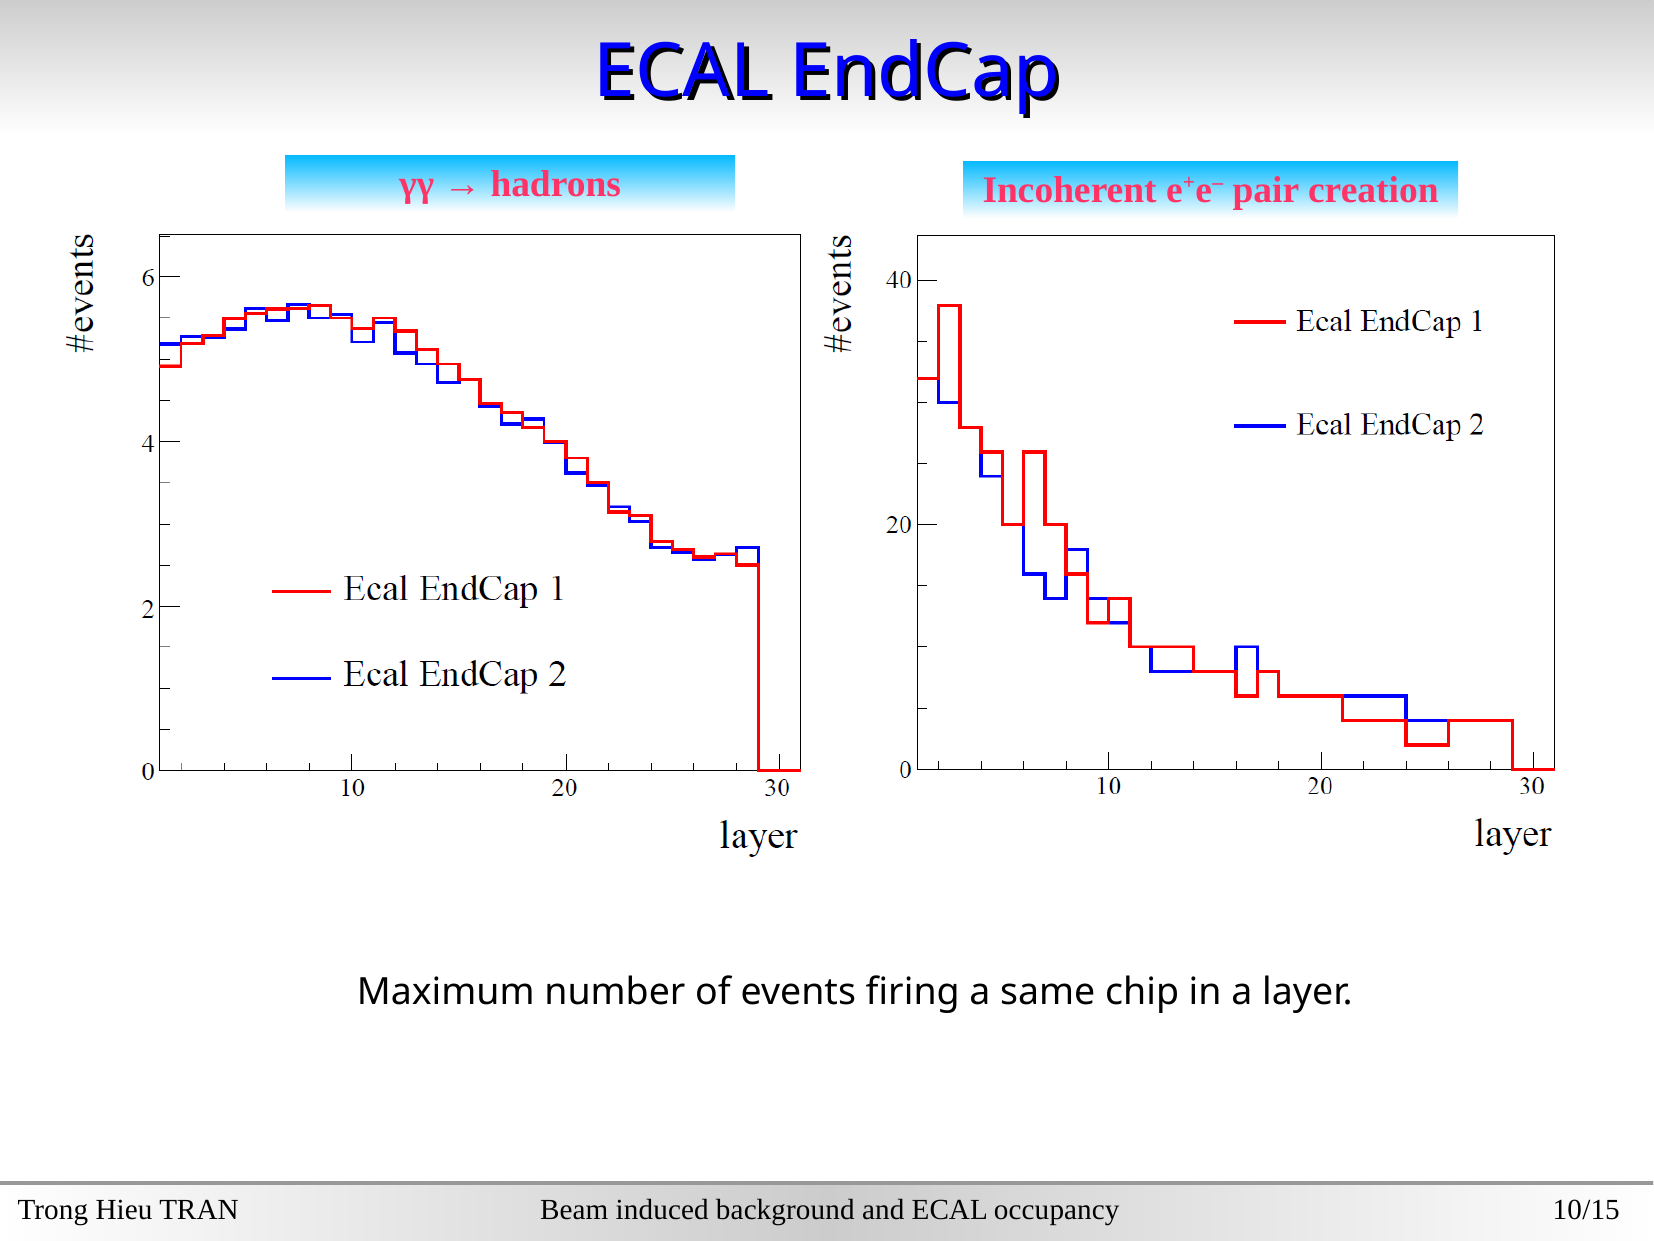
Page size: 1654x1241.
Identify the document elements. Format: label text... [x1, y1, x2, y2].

text_box Incoherent e+e– pair creation [963, 161, 1459, 218]
text_box Maximum number of events firing a same chip in a layer. [225, 957, 1485, 1025]
text_box γγ → hadrons [285, 155, 736, 212]
title ECAL EndCap [0, 0, 1654, 136]
picture [60, 224, 811, 858]
picture [816, 224, 1567, 857]
